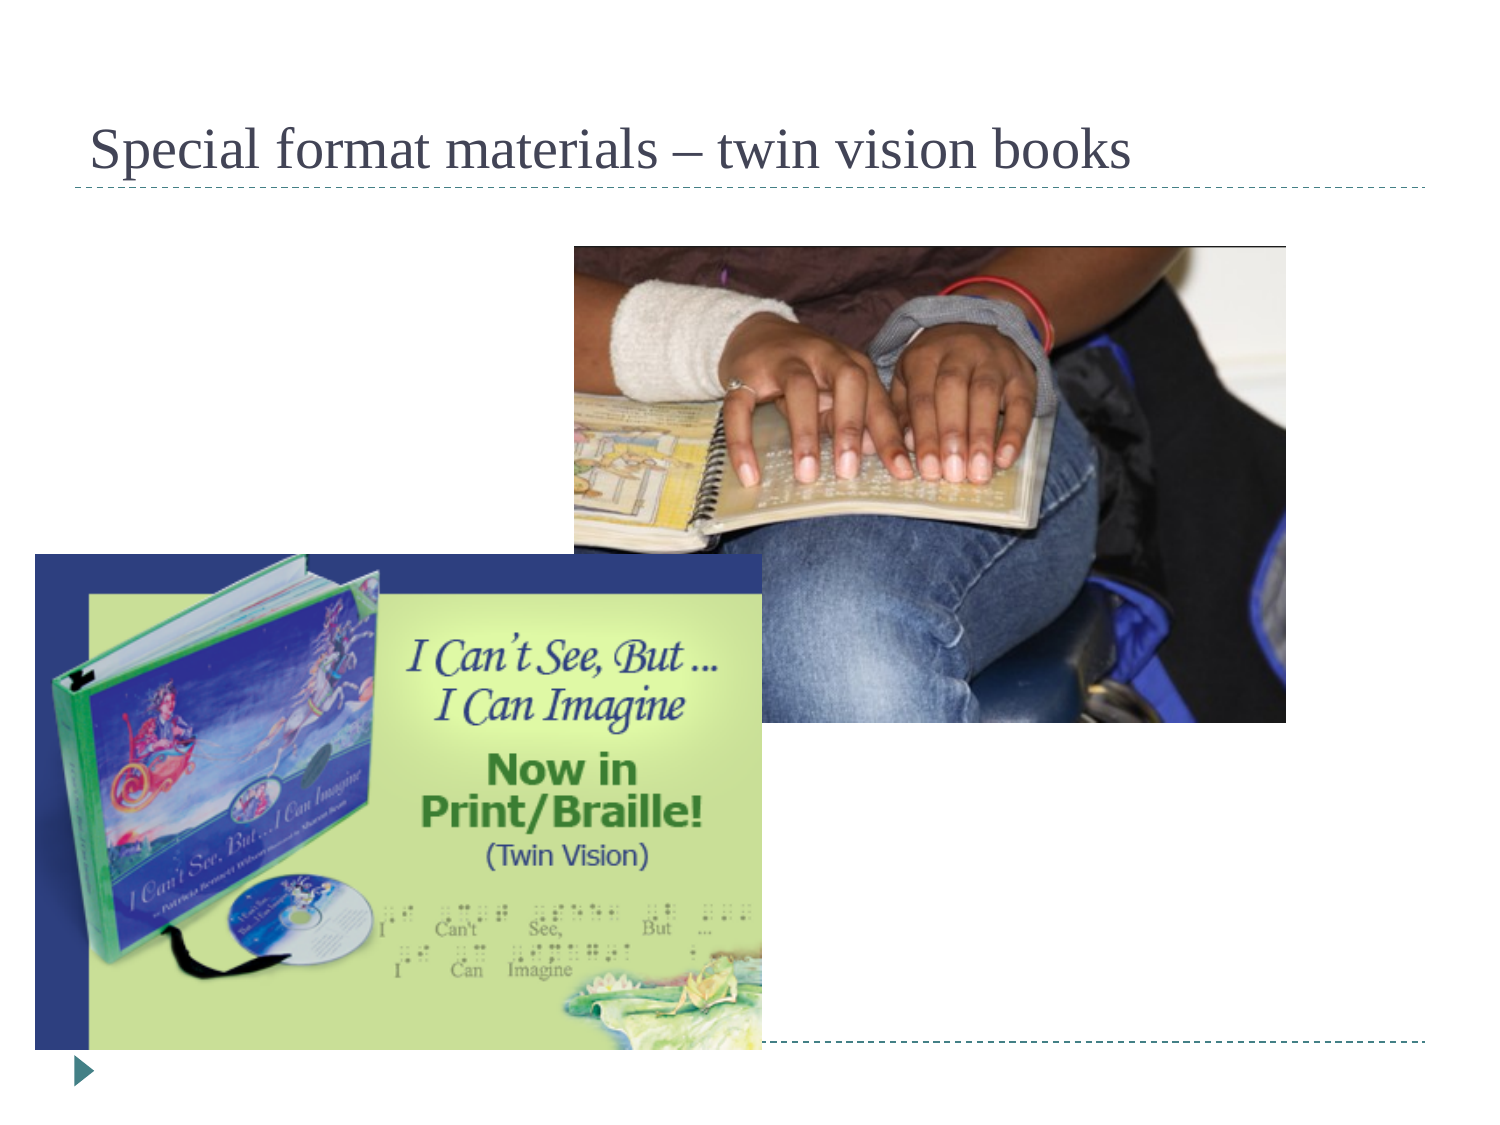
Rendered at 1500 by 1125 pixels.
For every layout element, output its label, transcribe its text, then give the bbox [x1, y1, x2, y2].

text_box [574, 246, 1286, 723]
title Special format materials – twin vision books [75, 24, 1426, 188]
picture [35, 554, 762, 1051]
